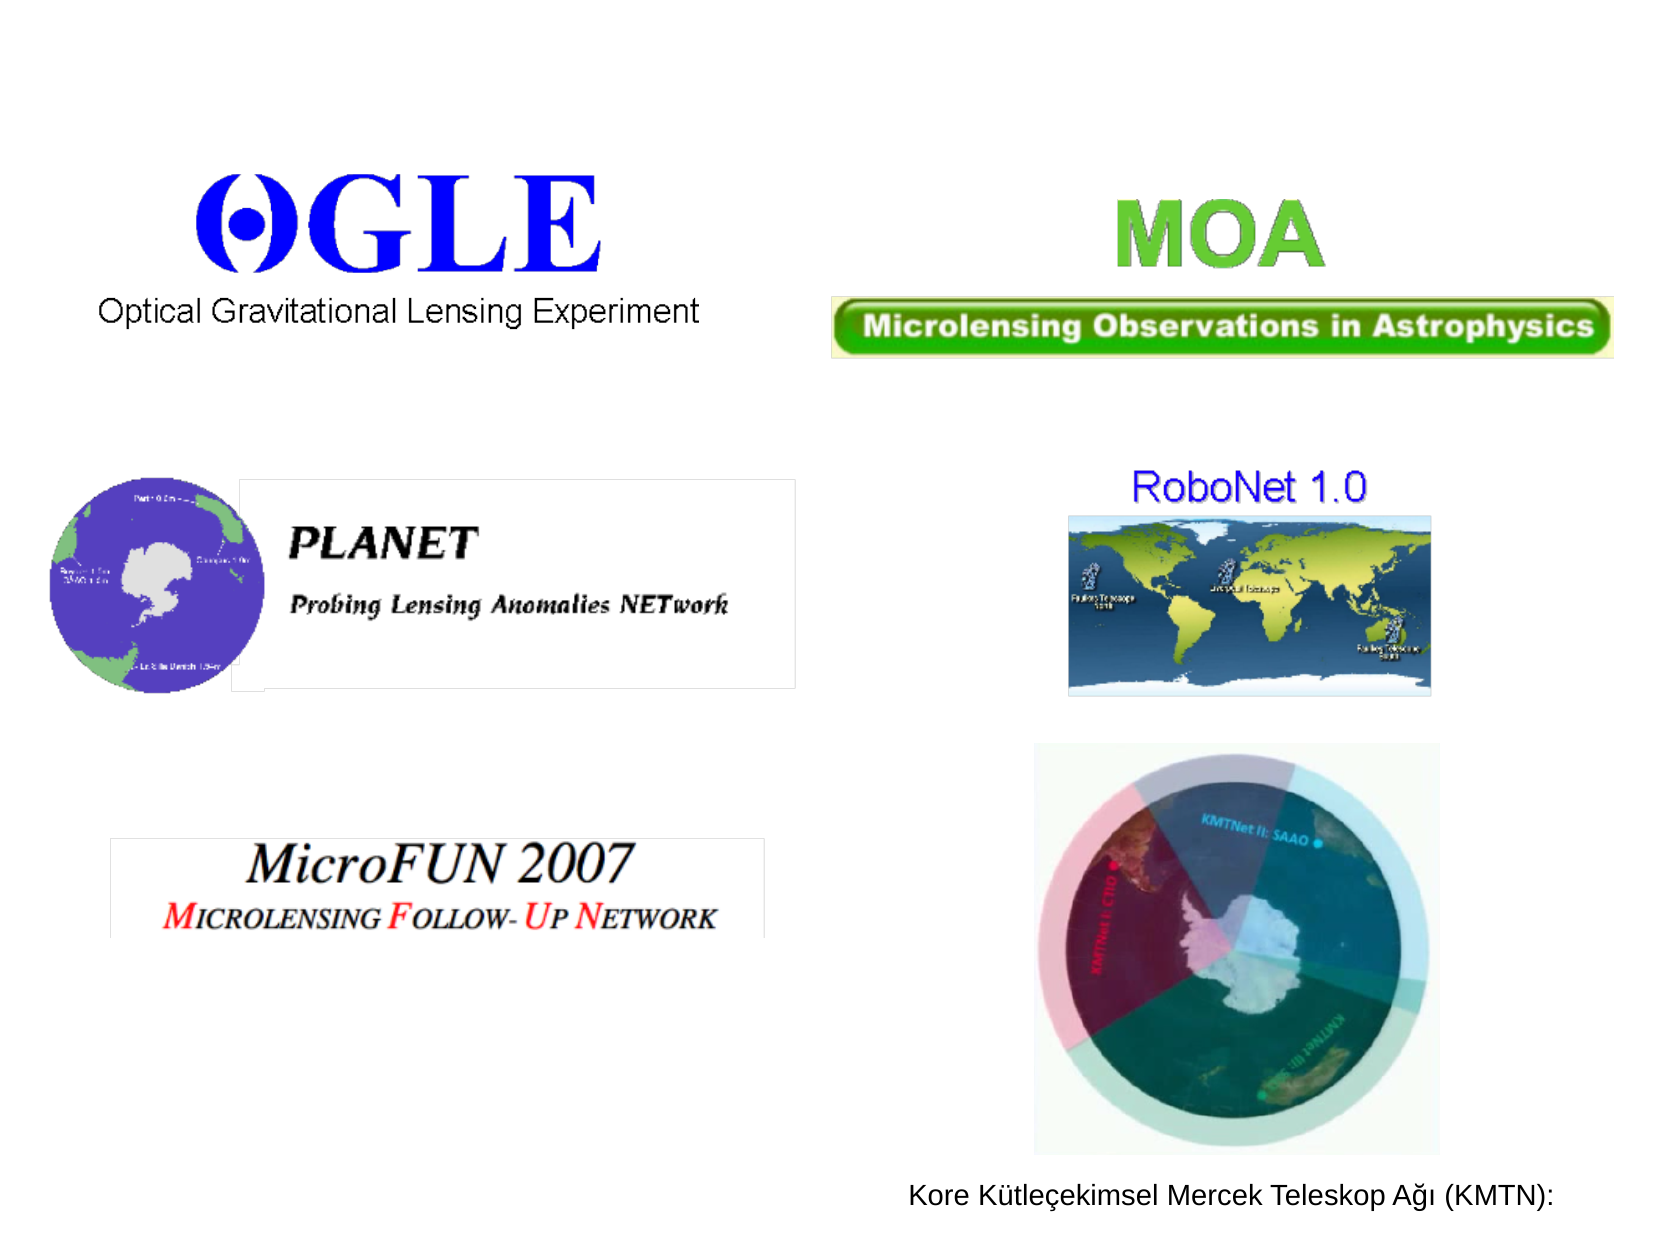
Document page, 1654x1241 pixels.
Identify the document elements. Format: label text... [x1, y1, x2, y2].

picture [109, 837, 766, 938]
picture [830, 199, 1614, 360]
picture [47, 475, 797, 695]
picture [914, 455, 1586, 698]
picture [1034, 743, 1440, 1155]
picture [98, 173, 699, 338]
text_box Kore Kütleçekimsel Mercek Teleskop Ağı (KMTN): [886, 1171, 1586, 1227]
